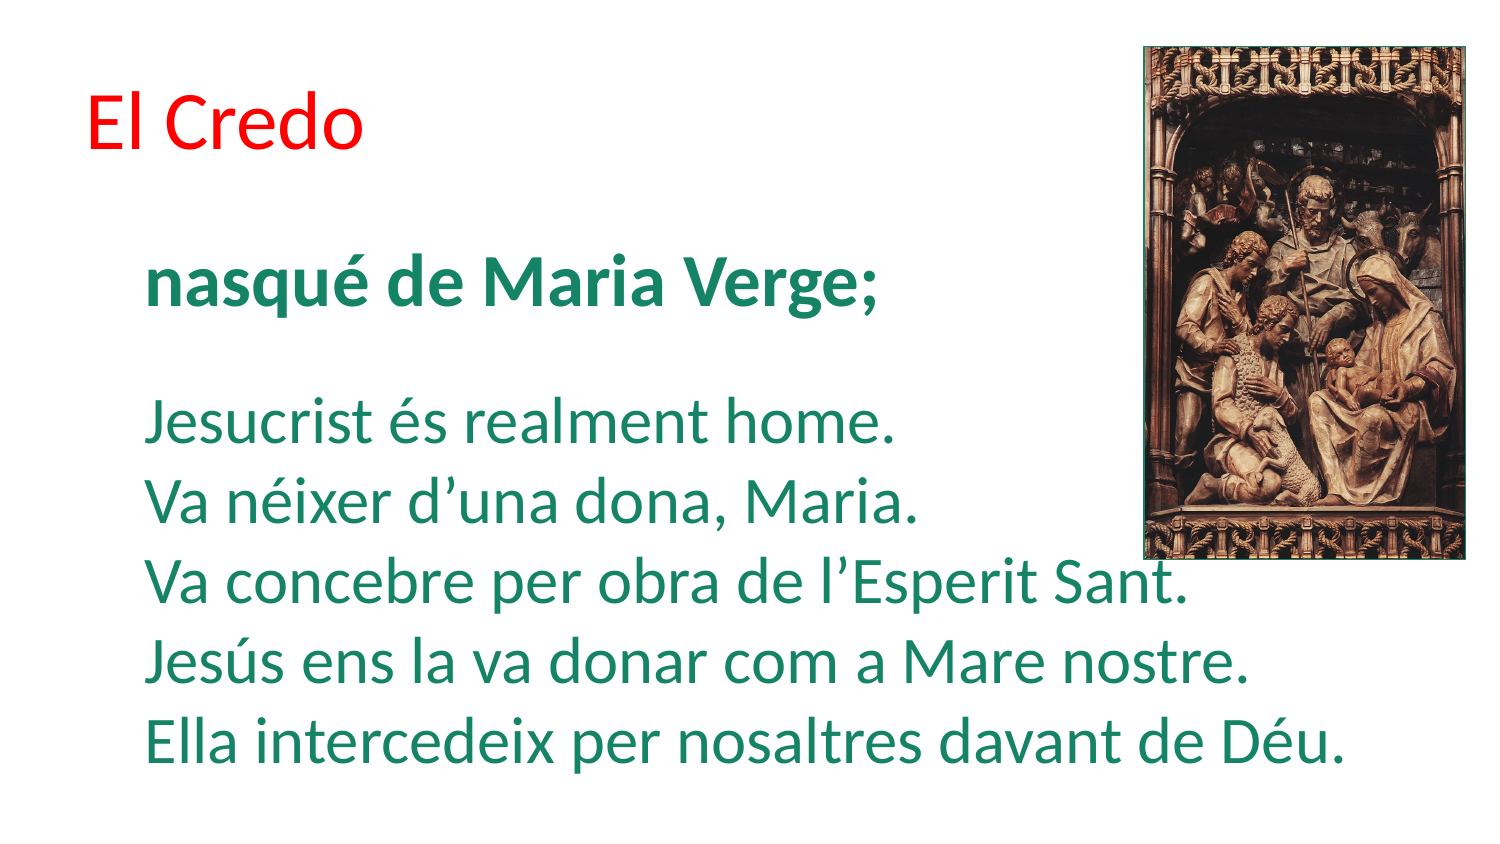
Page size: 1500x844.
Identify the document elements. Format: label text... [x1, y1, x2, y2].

text_box El Credo [70, 59, 638, 158]
text_box nasqué de Maria Verge; Jesucrist és realment home. Va néixer d’una dona, Maria. Va concebre per obra de l’Esperit Sant. Jesús ens la va donar com a Mare nostre. Ella intercedeix per nosaltres davant de Déu. [129, 224, 1477, 844]
picture [1144, 47, 1465, 559]
